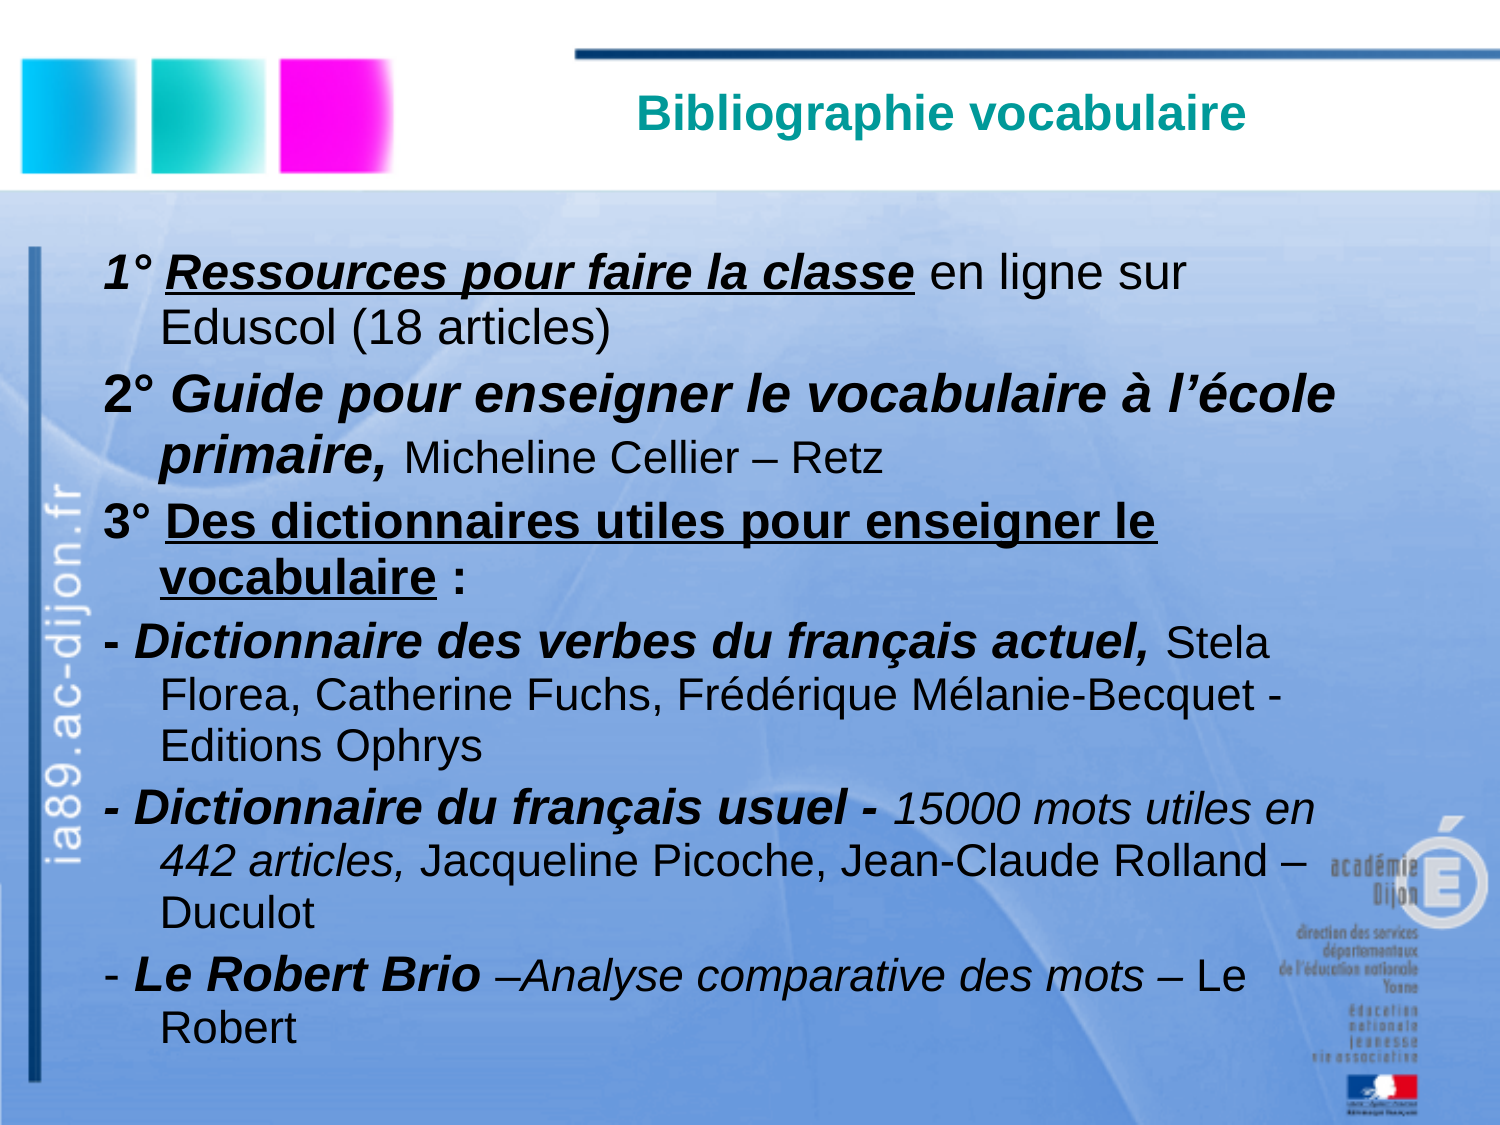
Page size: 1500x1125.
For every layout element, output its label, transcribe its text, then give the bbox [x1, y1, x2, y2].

picture [0, 0, 1500, 1125]
title Bibliographie vocabulaire [425, 42, 1459, 185]
list 1° Ressources pour faire la classe en ligne sur Eduscol (18 articles) 2° Guide pour enseigner le vocabulaire à l’école primaire, Micheline Cellier – Retz 3° Des dictionnaires utiles pour enseigner le vocabulaire : - Dictionnaire des verbes du français actuel, Stela Florea, Catherine Fuchs, Frédérique Mélanie-Becquet -Editions Ophrys - Dictionnaire du français usuel - 15000 mots utiles en 442 articles, Jacqueline Picoche, Jean-Claude Rolland – Duculot - Le Robert Brio –Analyse comparative des mots – Le Robert [88, 236, 1391, 1093]
